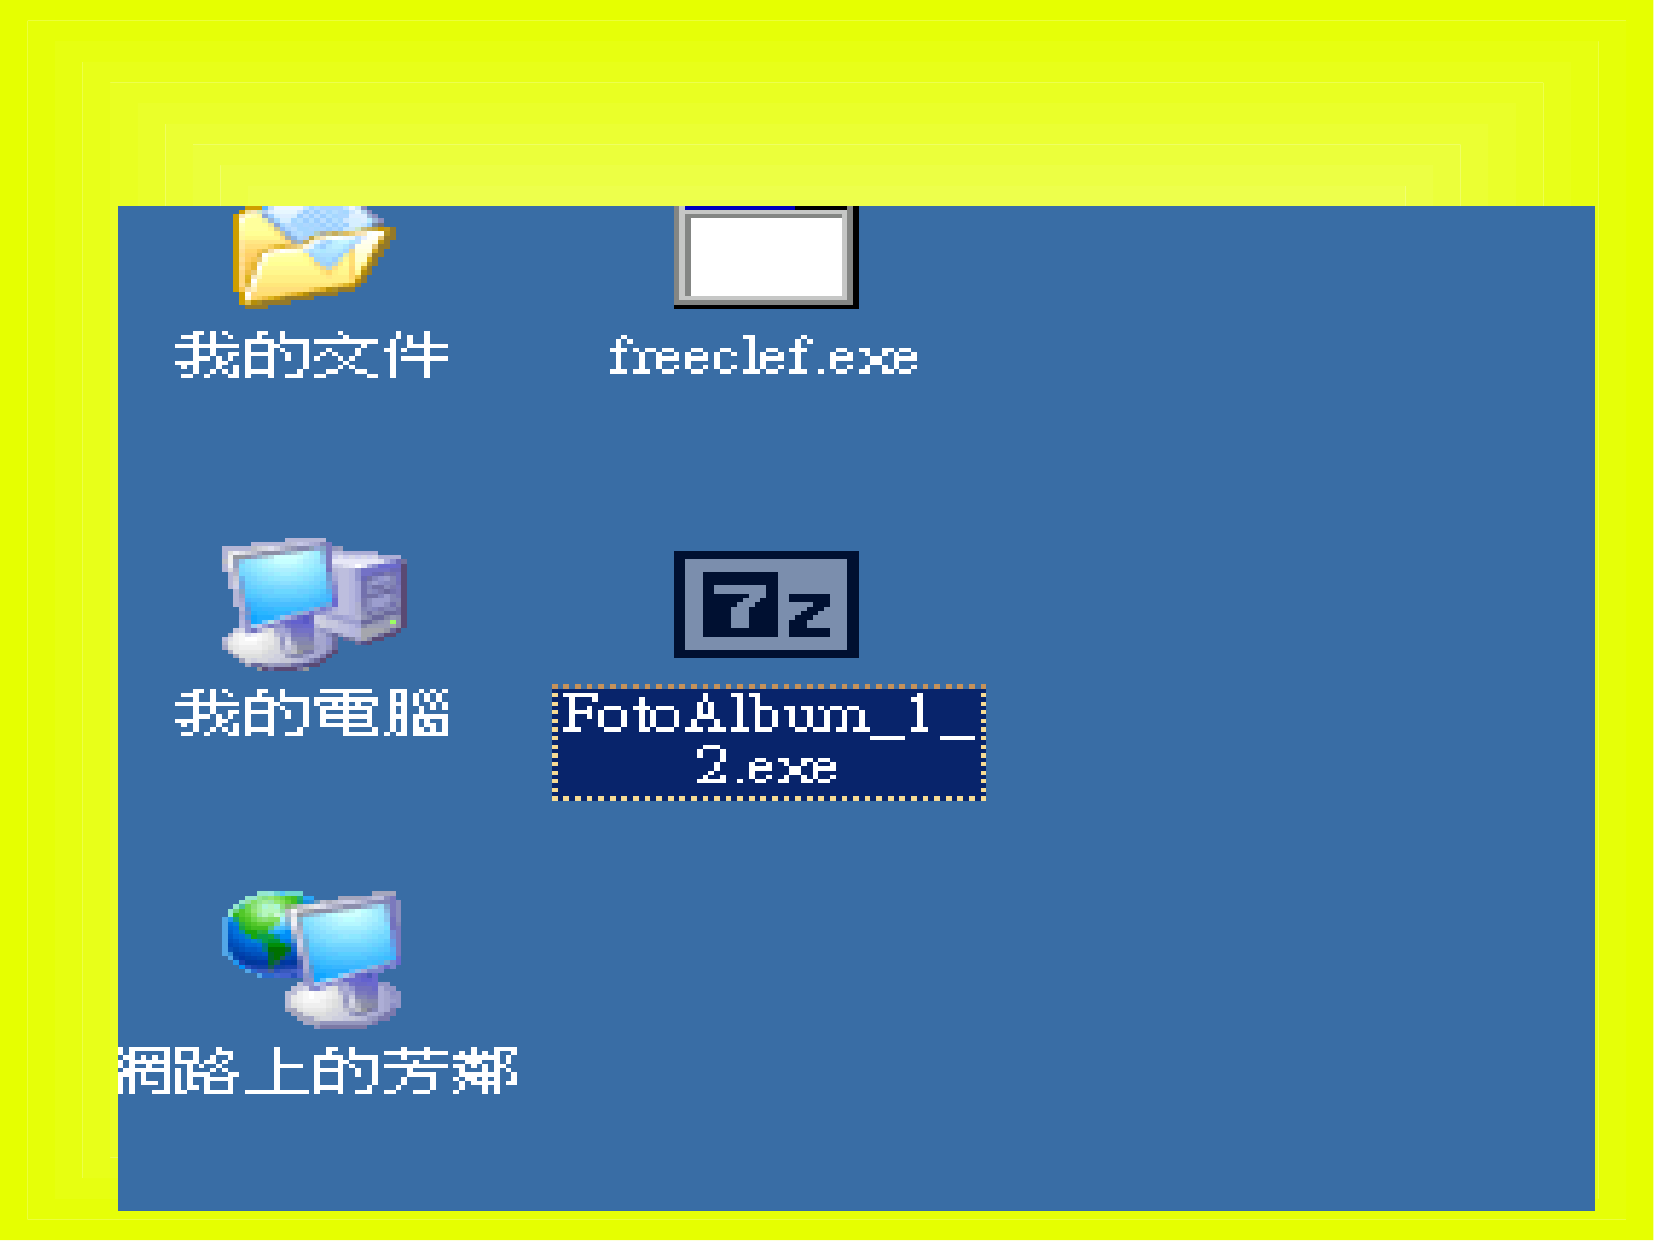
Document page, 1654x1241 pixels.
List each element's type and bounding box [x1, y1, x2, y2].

picture [118, 206, 1595, 1211]
